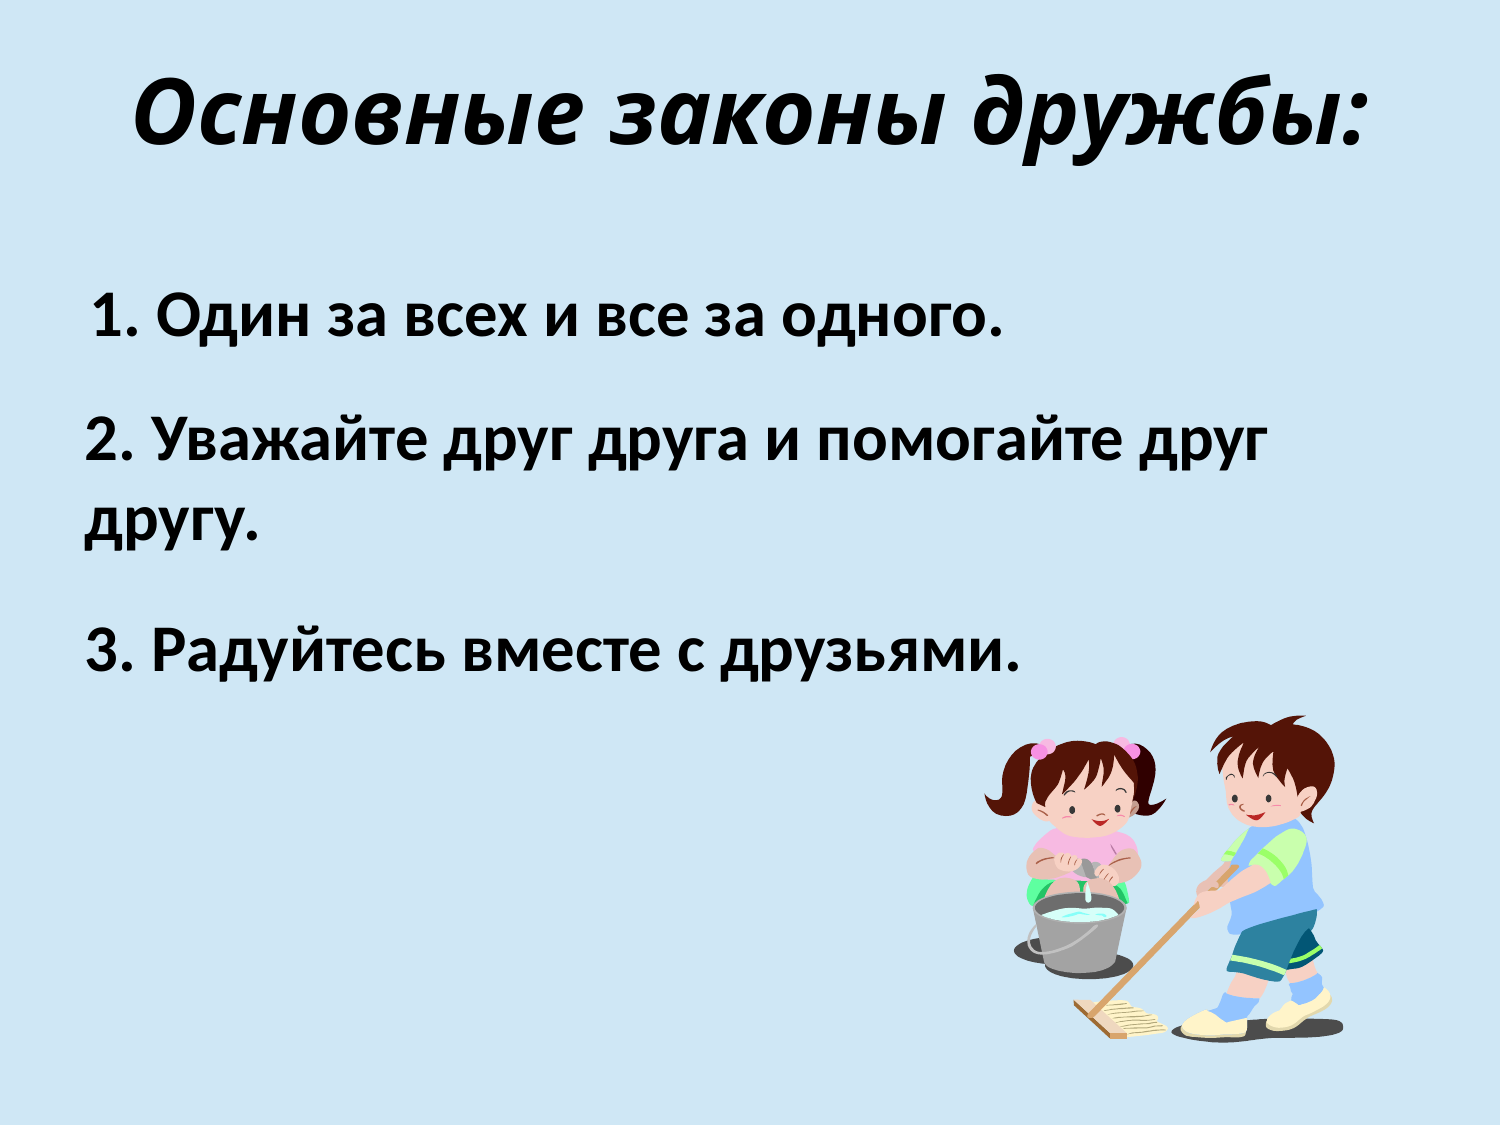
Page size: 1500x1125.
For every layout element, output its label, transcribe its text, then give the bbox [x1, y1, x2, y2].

picture [984, 714, 1344, 1043]
text_box 3. Радуйтесь вместе с друзьями. [70, 607, 1336, 693]
title Основные законы дружбы: [75, 45, 1425, 233]
text_box 2. Уважайте друг друга и помогайте друг другу. [70, 386, 1395, 607]
list 1. Один за всех и все за одного. [75, 262, 1425, 411]
